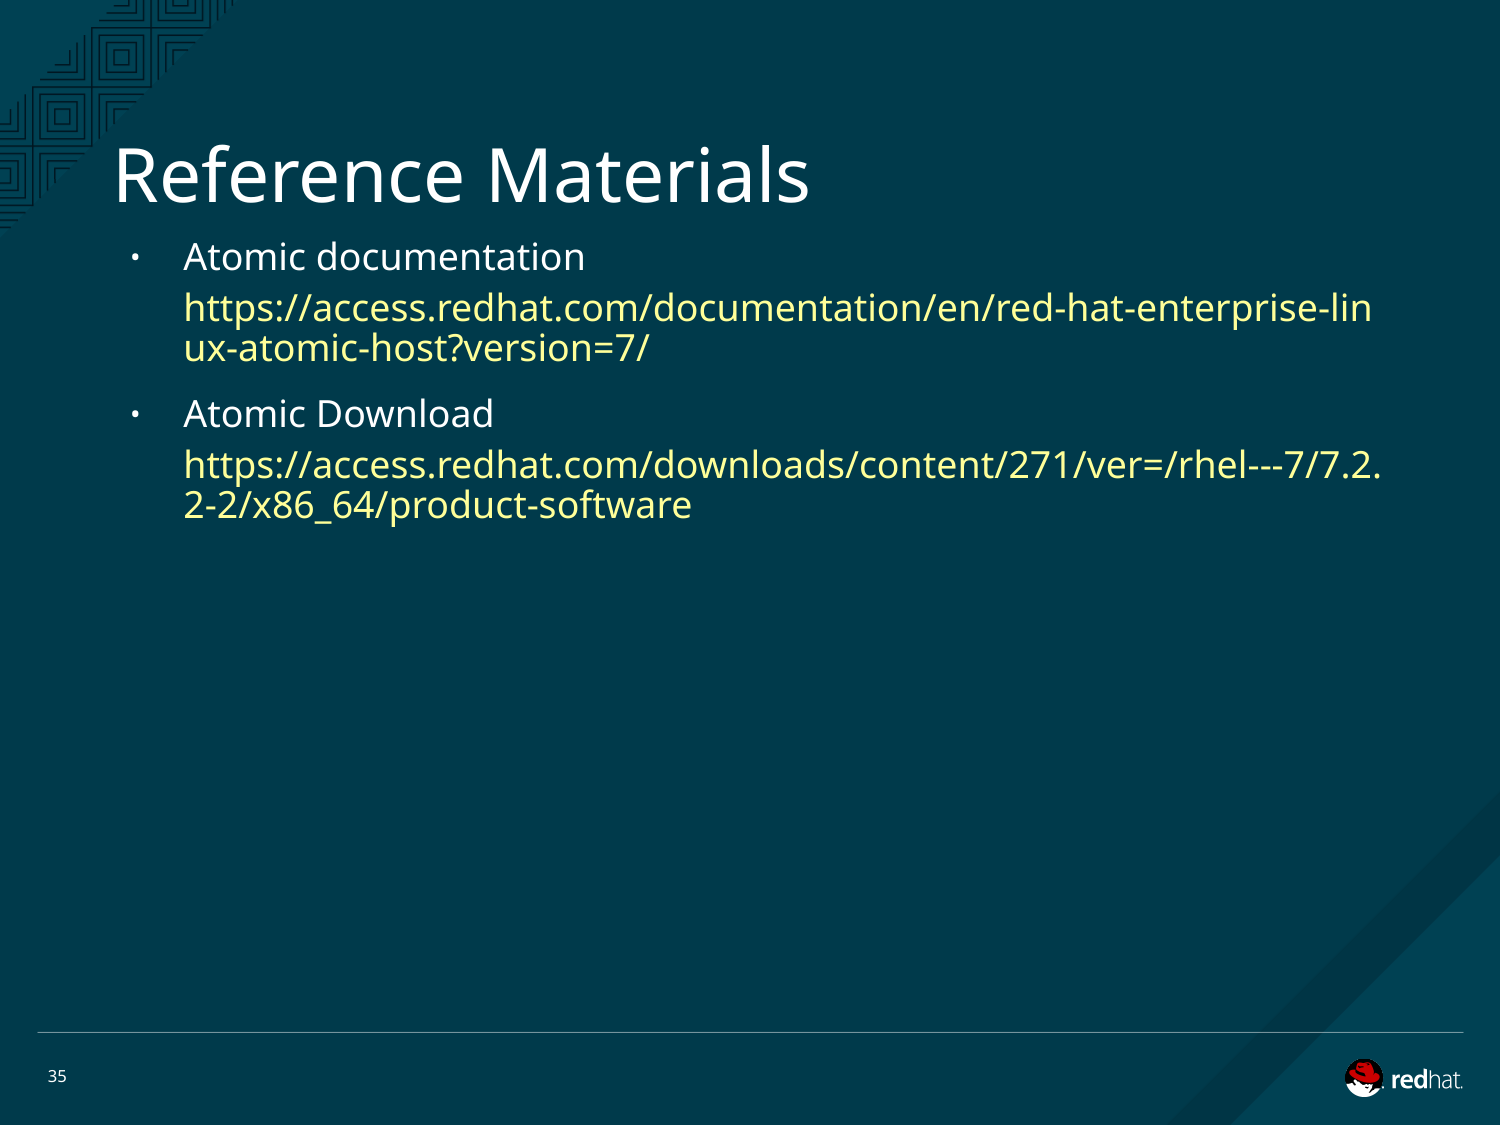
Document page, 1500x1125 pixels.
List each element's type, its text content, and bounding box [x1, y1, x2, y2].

list Atomic documentationhttps://access.redhat.com/documentation/en/red-hat-enterprise-linux-atomic-host?version=7/ Atomic Downloadhttps://access.redhat.com/downloads/content/271/ver=/rhel---7/7.2.2-2/x86_64/product-software [112, 230, 1388, 884]
picture [1401, 1075, 1412, 1088]
picture [1346, 1060, 1382, 1096]
picture [1393, 1075, 1399, 1088]
picture [1415, 1069, 1426, 1088]
title Reference Materials [112, 0, 1388, 225]
